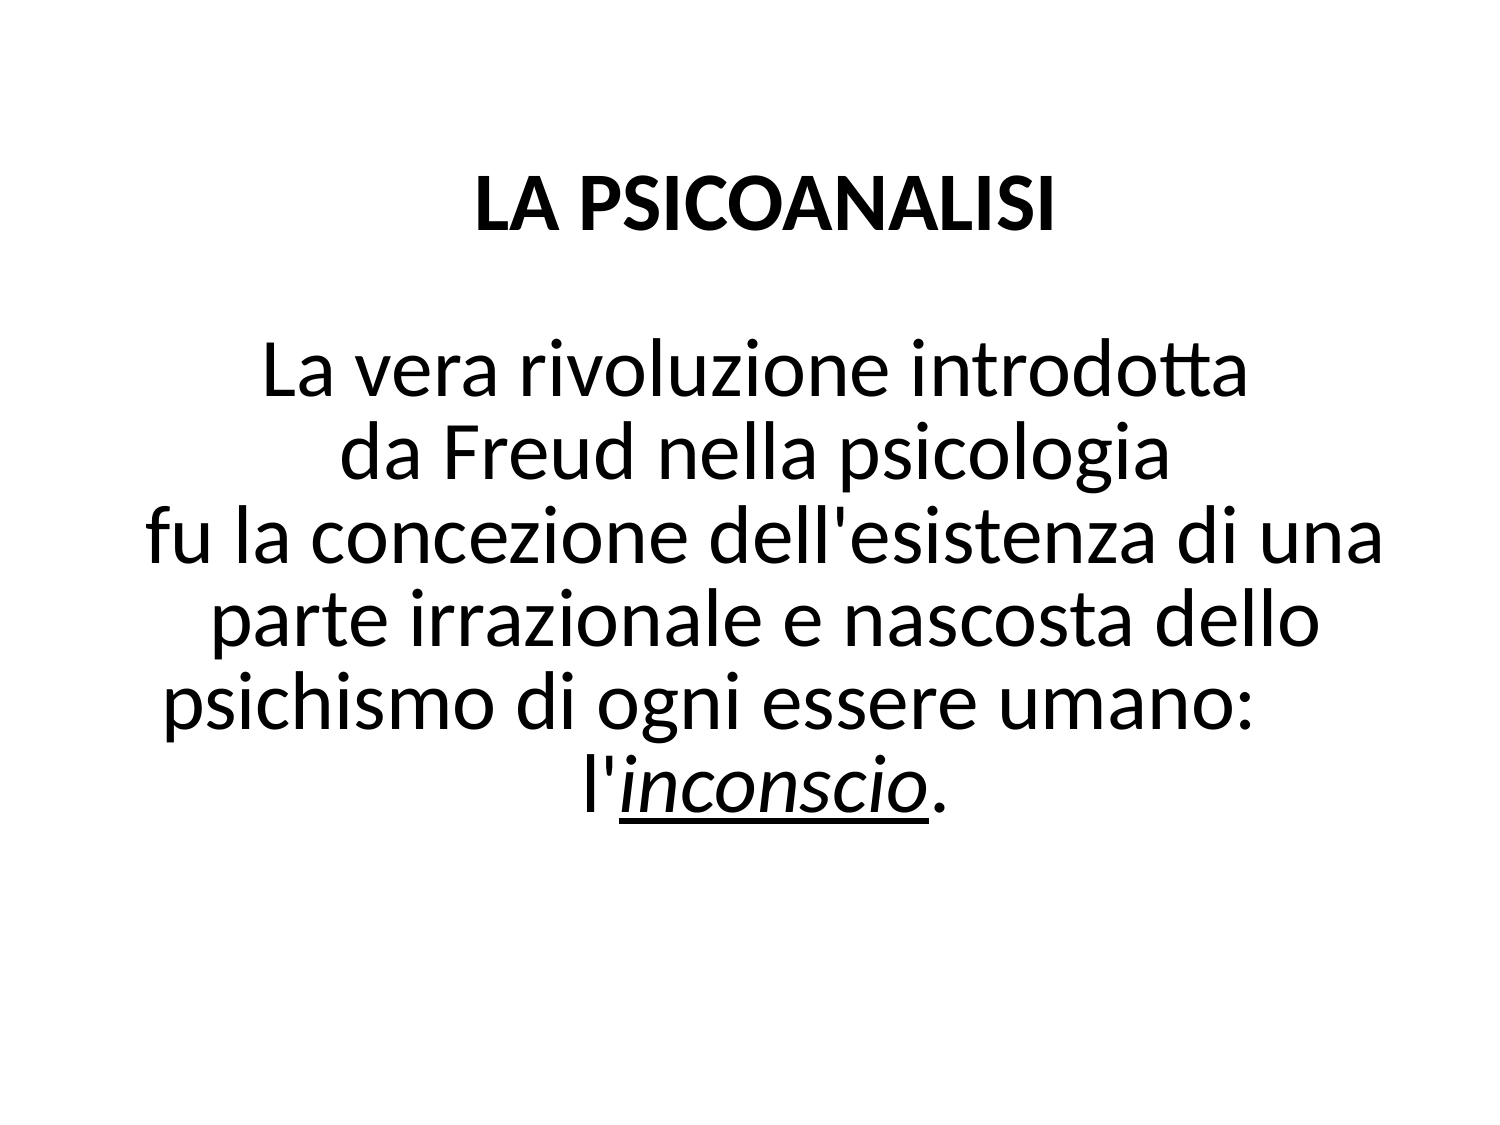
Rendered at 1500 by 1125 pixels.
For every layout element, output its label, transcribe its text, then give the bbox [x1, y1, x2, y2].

title LA PSICOANALISI La vera rivoluzione introdotta da Freud nella psicologia fu la concezione dell'esistenza di una parte irrazionale e nascosta dello psichismo di ogni essere umano: l'inconscio. [91, 94, 1441, 907]
